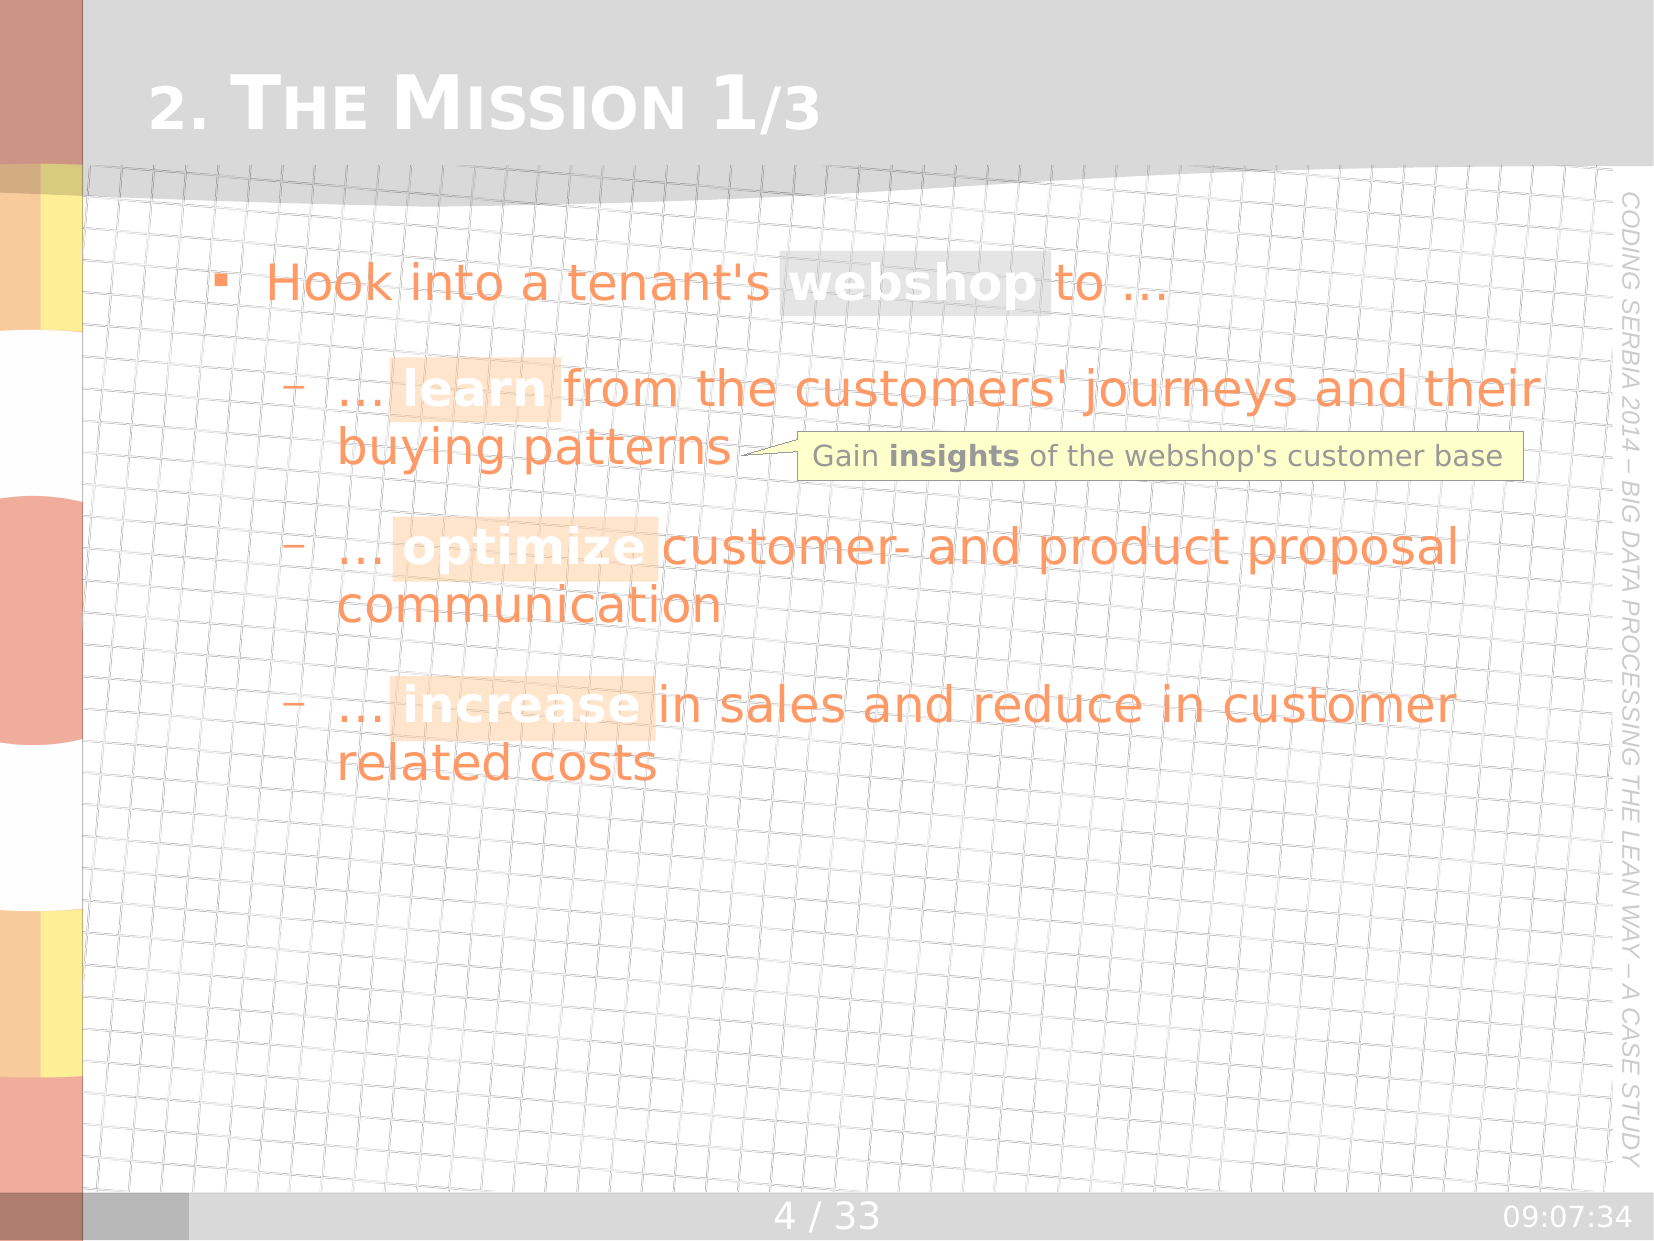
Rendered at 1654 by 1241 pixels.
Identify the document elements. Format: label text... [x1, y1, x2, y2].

list Hook into a tenant's webshop to … … learn from the customers' journeys and their buying patterns … optimize customer- and product proposal communication … increase in sales and reduce in customer related costs [194, 253, 1554, 1028]
picture [82, 165, 1613, 1192]
text_box Gain insights of the webshop's customer base [741, 431, 1524, 481]
title 2. THE MISSION 1/3 [147, 41, 1565, 166]
text_box [0, 1192, 189, 1241]
